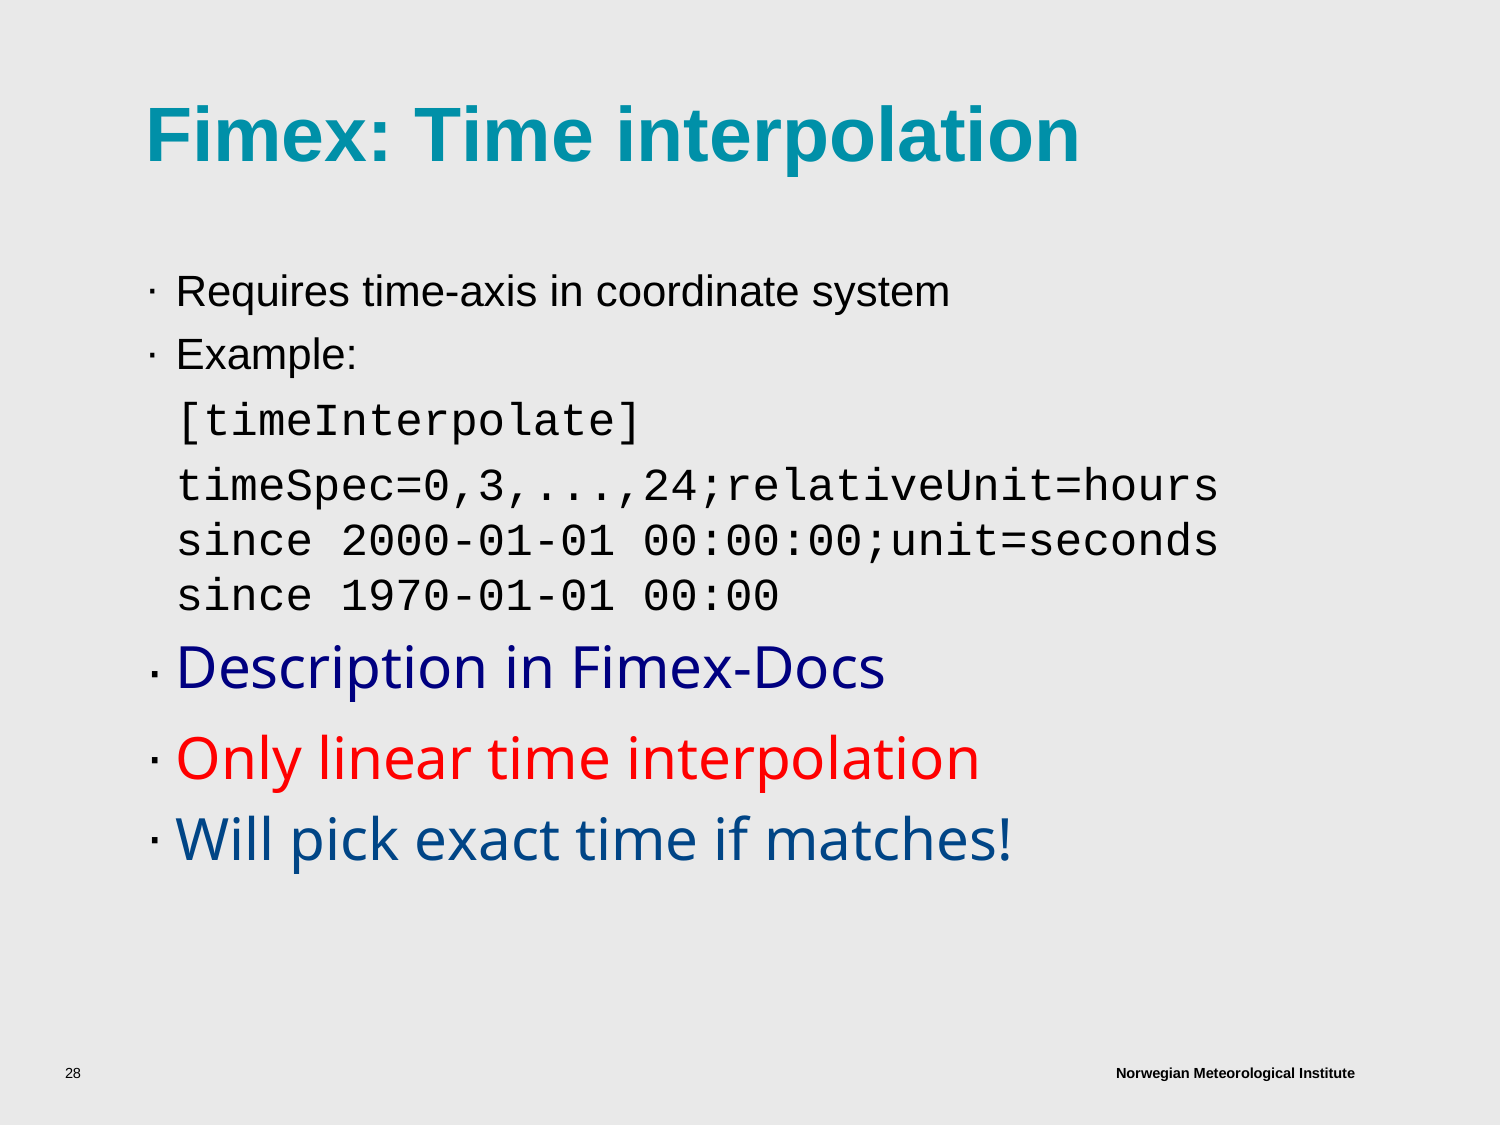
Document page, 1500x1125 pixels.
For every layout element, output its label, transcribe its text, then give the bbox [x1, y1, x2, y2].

list Requires time-axis in coordinate system Example: [timeInterpolate] timeSpec=0,3,...,24;relativeUnit=hours since 2000-01-01 00:00:00;unit=seconds since 1970-01-01 00:00 Description in Fimex-Docs Only linear time interpolation Will pick exact time if matches! [145, 262, 1355, 927]
title Fimex: Time interpolation [145, 83, 1355, 178]
